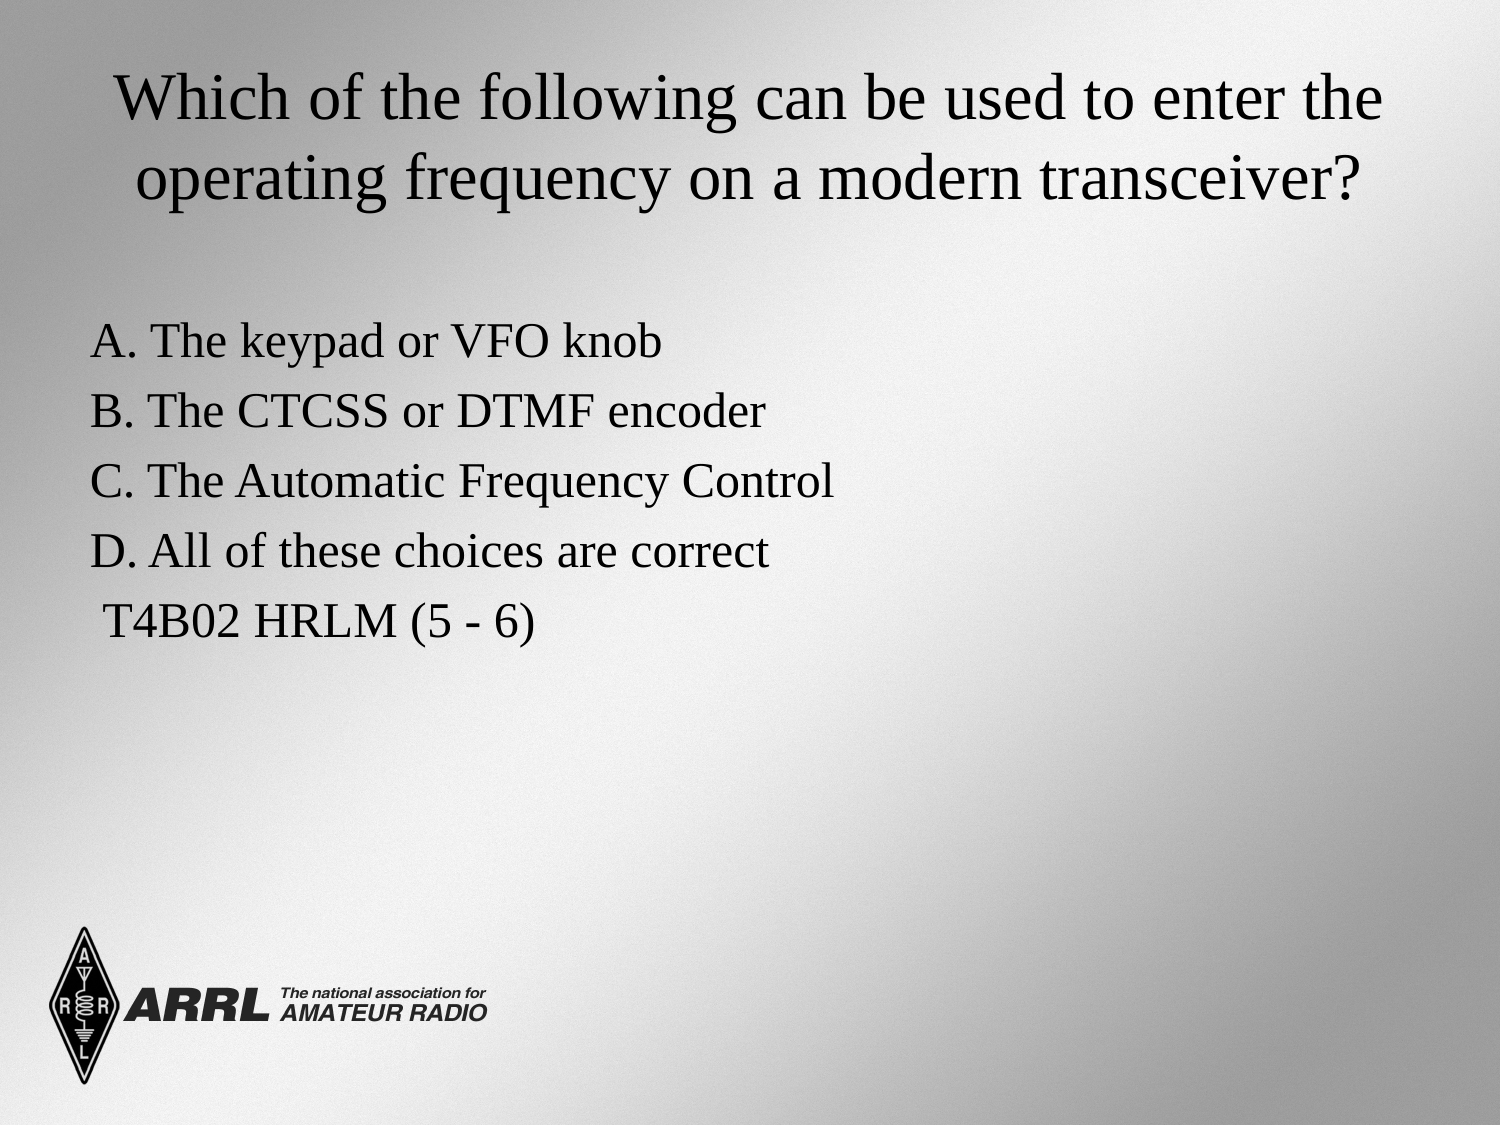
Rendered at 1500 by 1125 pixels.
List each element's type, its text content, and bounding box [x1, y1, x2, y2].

picture [0, 0, 1500, 1125]
list A. The keypad or VFO knob B. The CTCSS or DTMF encoder C. The Automatic Frequency Control D. All of these choices are correct T4B02 HRLM (5 - 6) [75, 299, 1425, 1005]
title Which of the following can be used to enter the operating frequency on a modern transceiver? [75, 45, 1425, 233]
